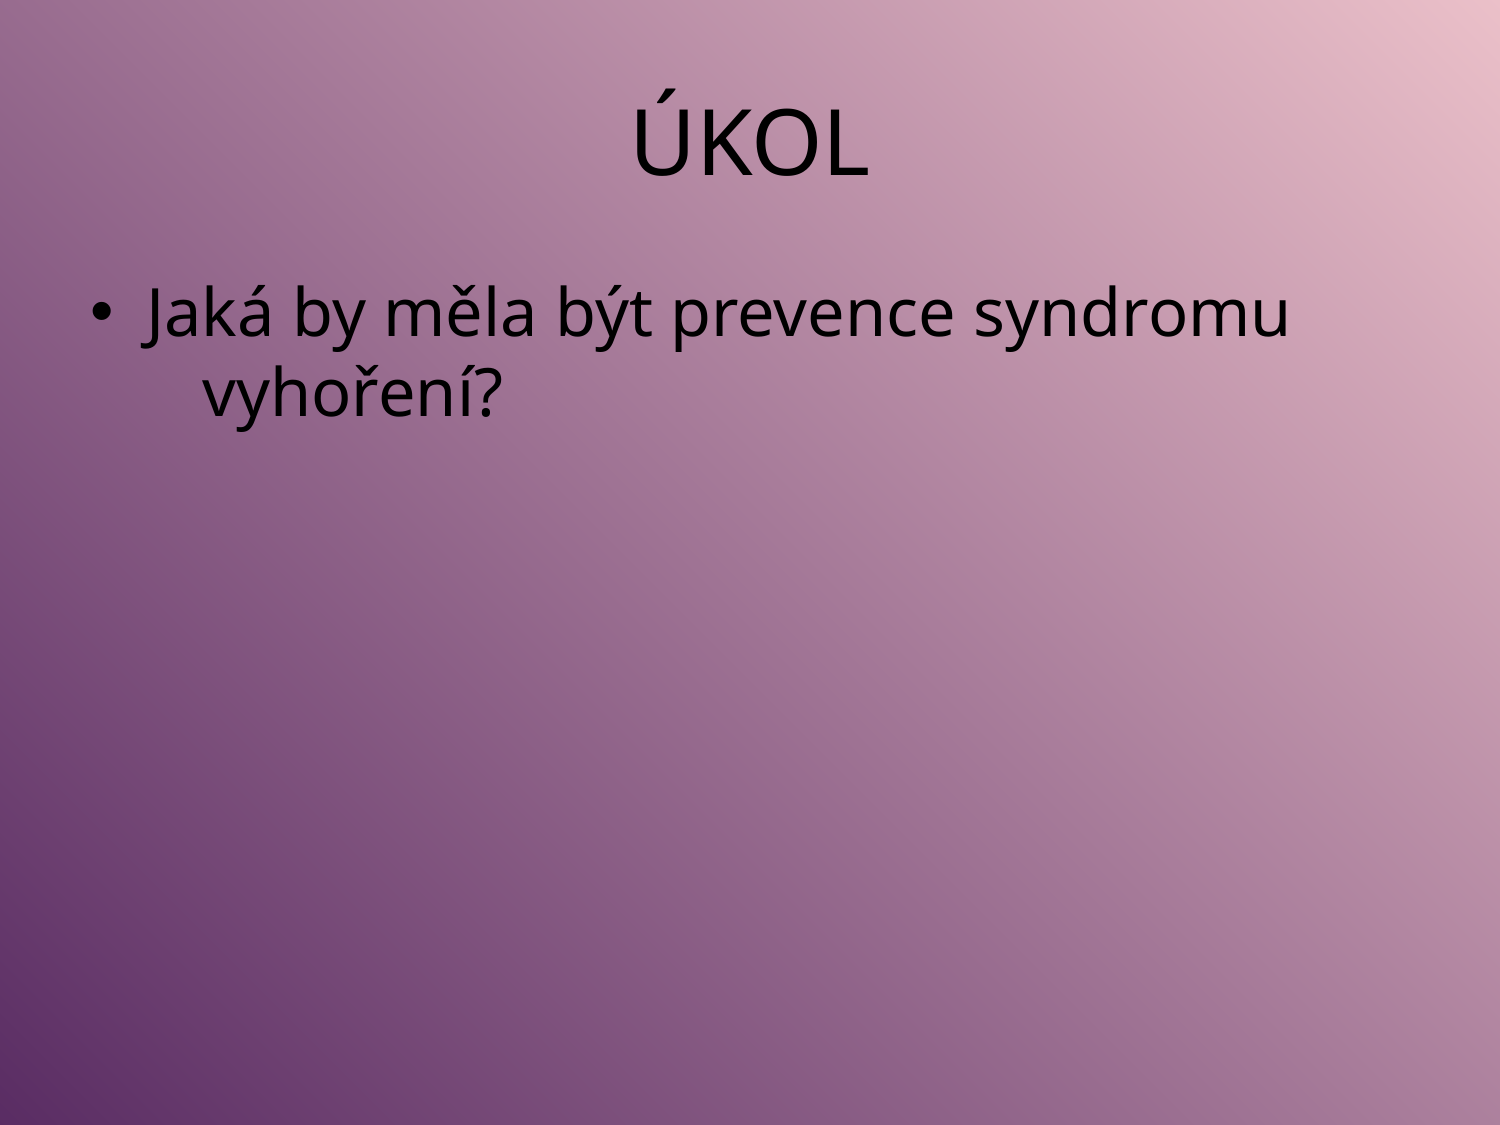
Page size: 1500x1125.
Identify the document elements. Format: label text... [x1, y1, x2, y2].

title ÚKOL [75, 45, 1426, 233]
list Jaká by měla být prevence syndromu vyhoření? [75, 262, 1426, 1005]
